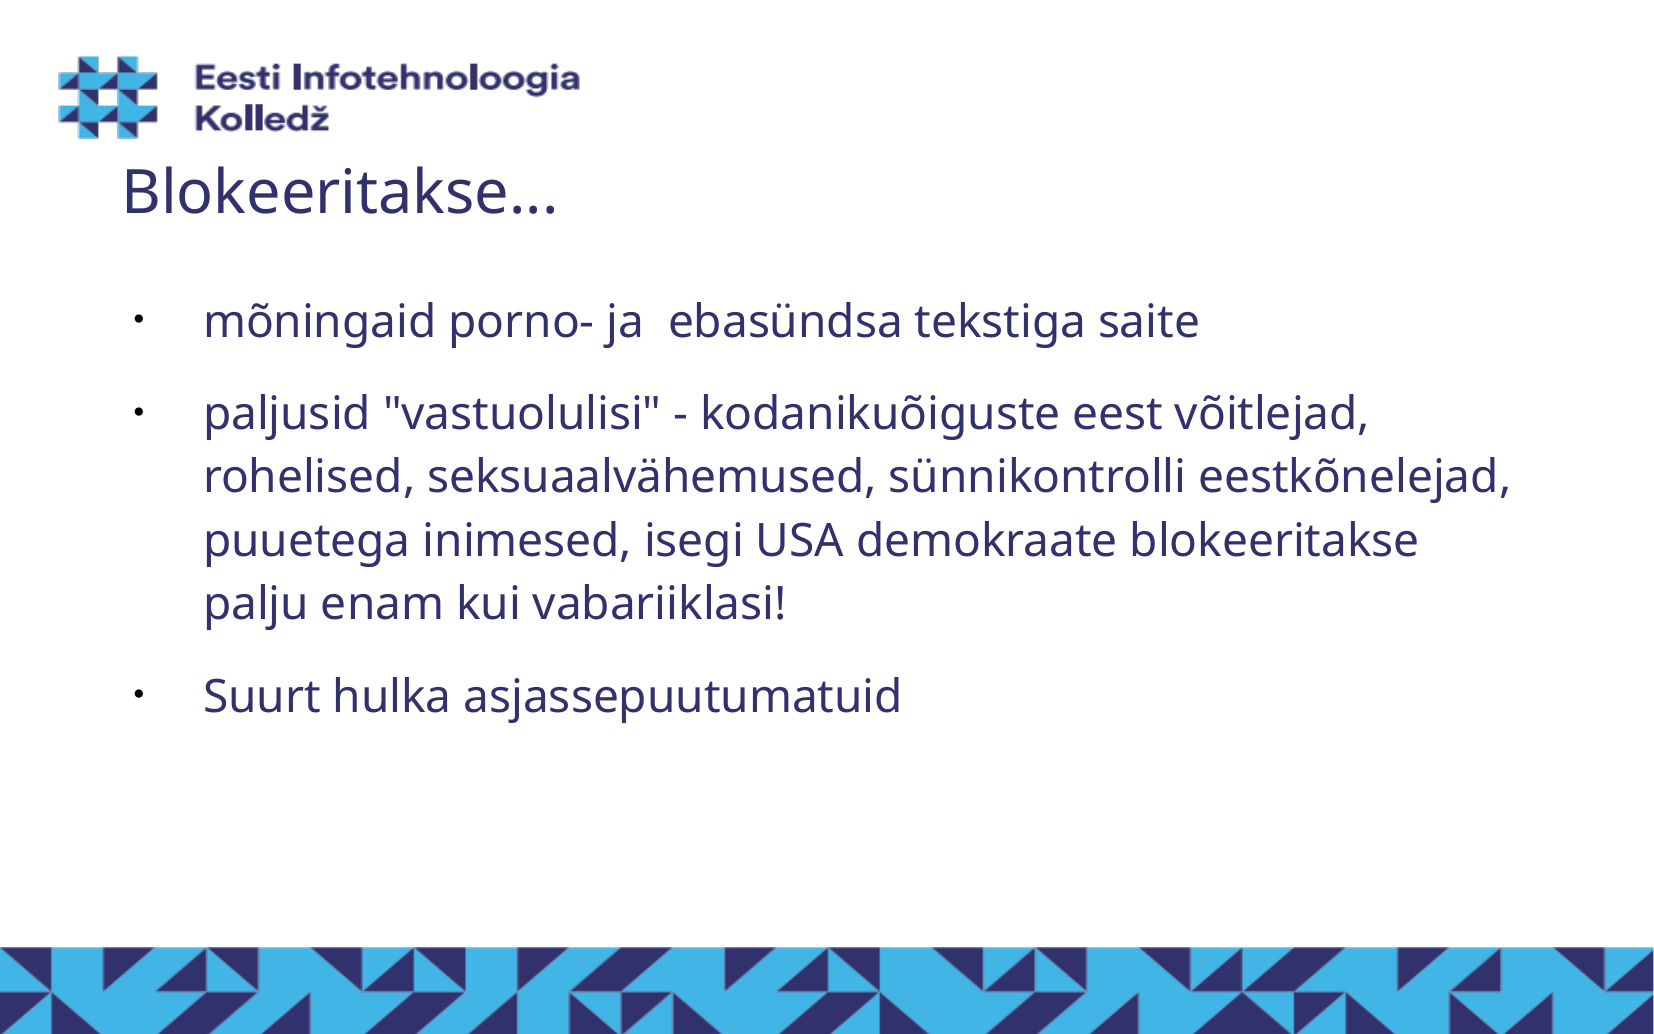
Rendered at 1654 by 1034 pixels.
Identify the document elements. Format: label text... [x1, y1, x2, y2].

title Blokeeritakse... [121, 103, 1534, 276]
list mõningaid porno- ja ebasündsa tekstiga saite paljusid "vastuolulisi" - kodanikuõiguste eest võitlejad, rohelised, seksuaalvähemused, sünnikontrolli eestkõnelejad, puuetega inimesed, isegi USA demokraate blokeeritakse palju enam kui vabariiklasi! Suurt hulka asjassepuutumatuid [121, 287, 1534, 939]
